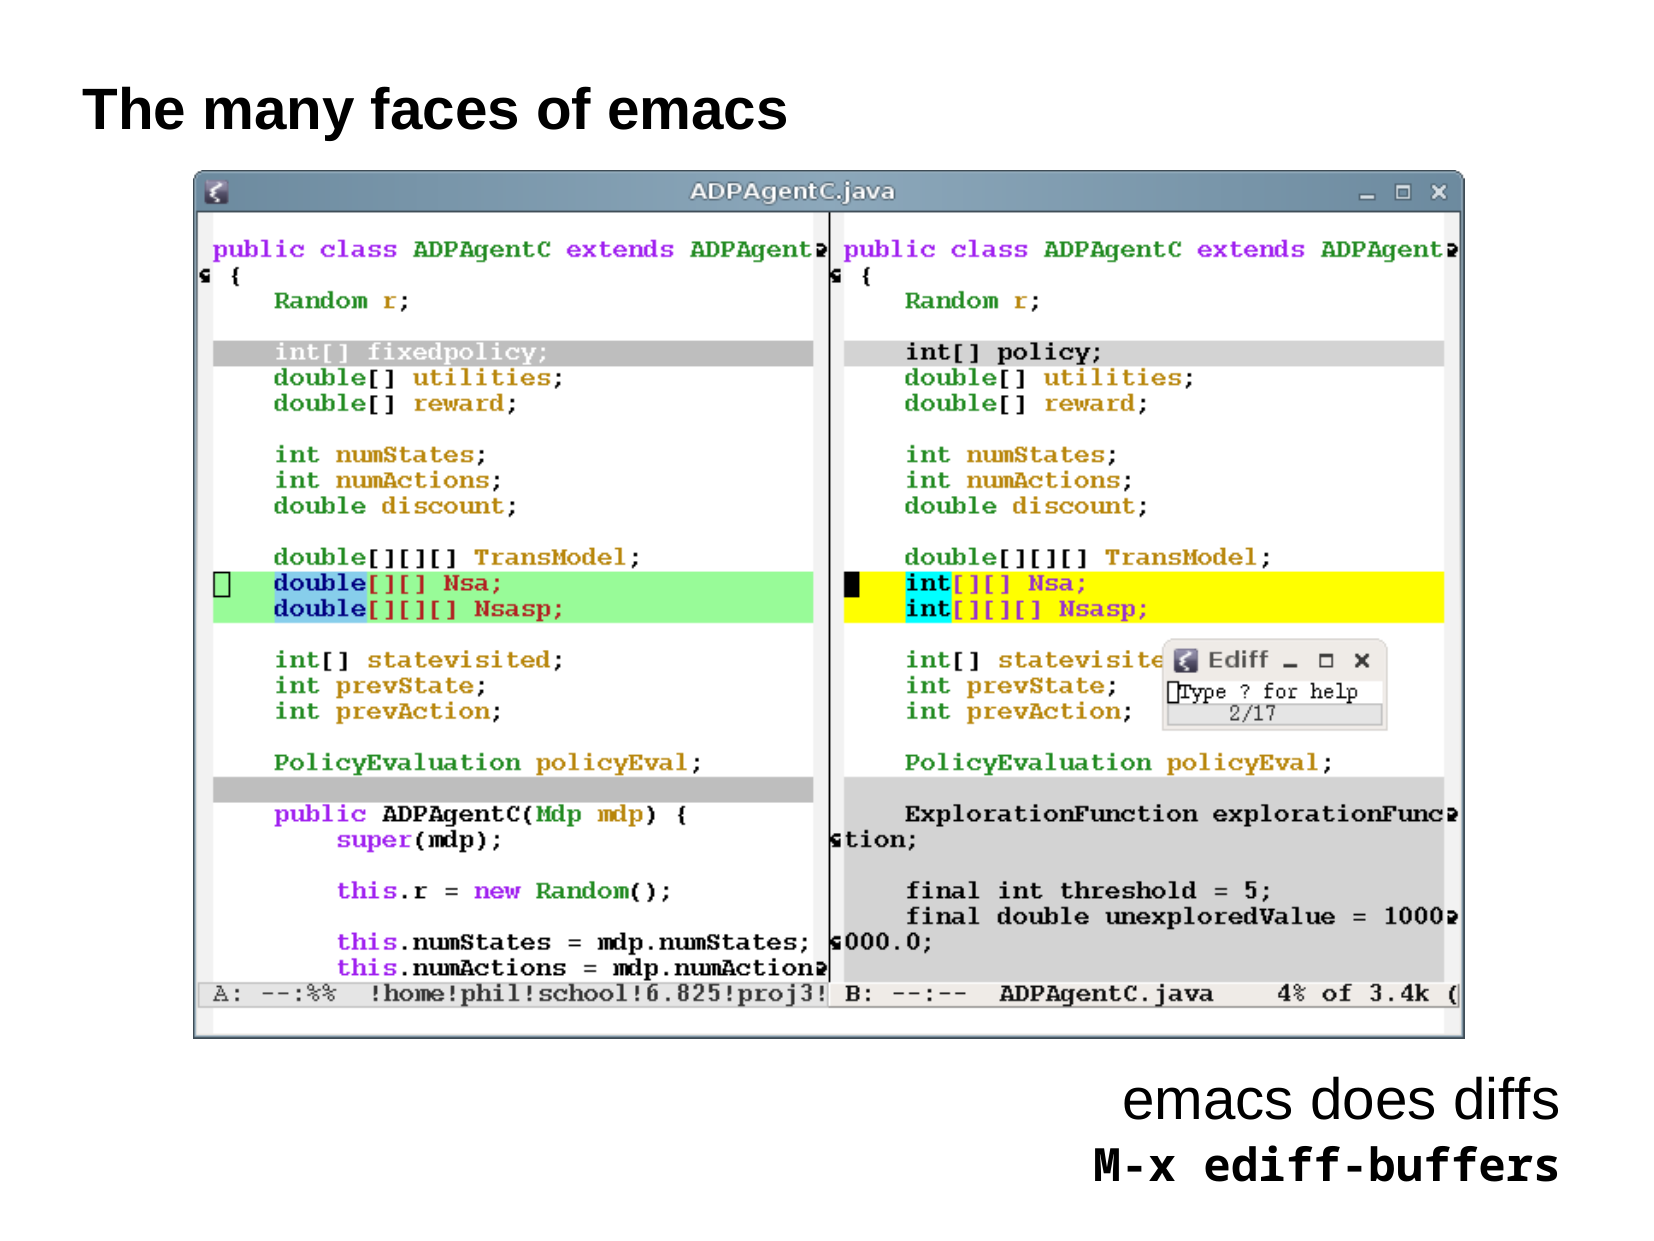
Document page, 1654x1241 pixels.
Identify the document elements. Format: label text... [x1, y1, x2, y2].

title emacs does diffs M-x ediff-buffers [72, 1040, 1561, 1221]
picture [193, 170, 1465, 1039]
title The many faces of emacs [82, 49, 1571, 171]
